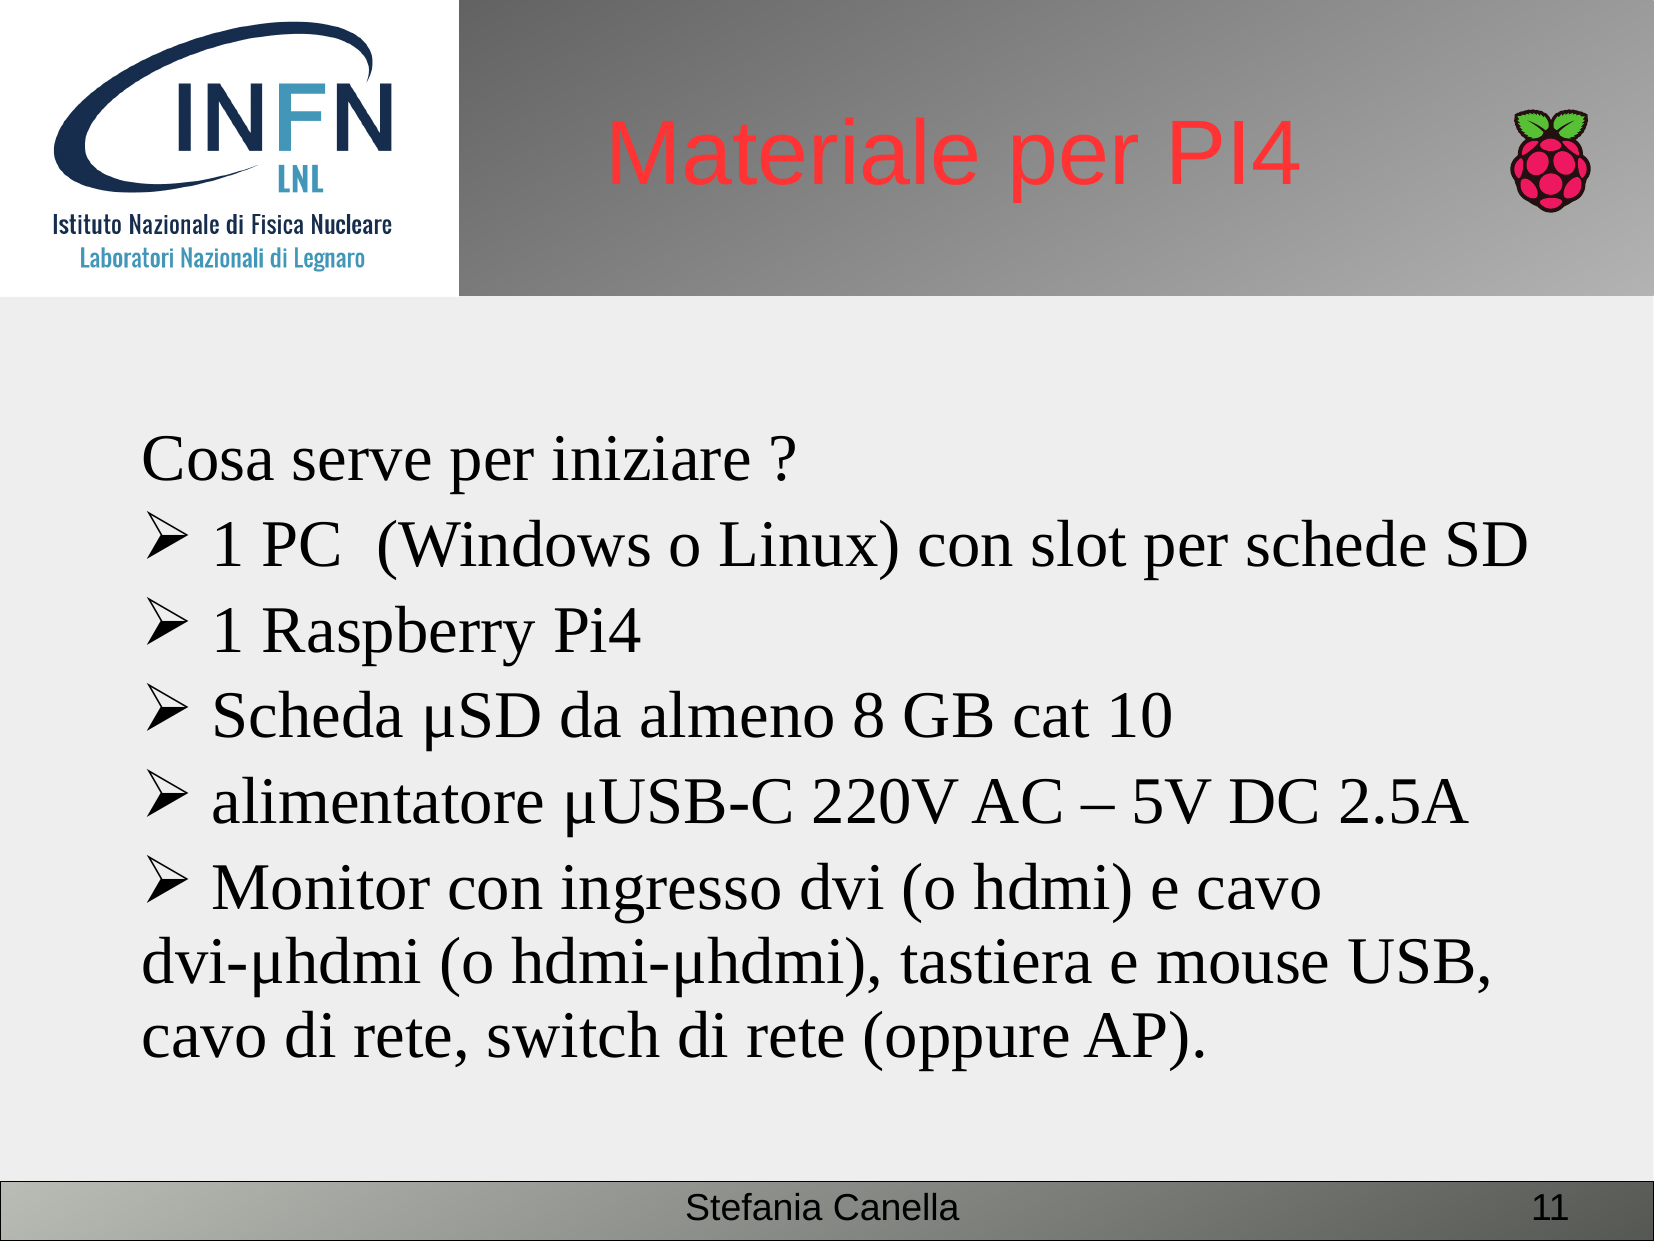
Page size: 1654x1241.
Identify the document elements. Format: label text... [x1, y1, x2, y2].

text_box Stefania Canella [670, 1178, 984, 1241]
title Materiale per PI4 [459, 49, 1571, 257]
text_box [459, 0, 1654, 296]
subtitle Cosa serve per iniziare ? 1 PC (Windows o Linux) con slot per schede SD 1 Raspberry Pi4 Scheda μSD da almeno 8 GB cat 10 alimentatore μUSB-C 220V AC – 5V DC 2.5A Monitor con ingresso dvi (o hdmi) e cavo dvi-μhdmi (o hdmi-μhdmi), tastiera e mouse USB, cavo di rete, switch di rete (oppure AP). [82, 337, 1571, 1156]
text_box [984, 1181, 1516, 1241]
picture [0, 0, 459, 297]
text_box [0, 1181, 670, 1241]
text_box 34 [1516, 1178, 1654, 1241]
